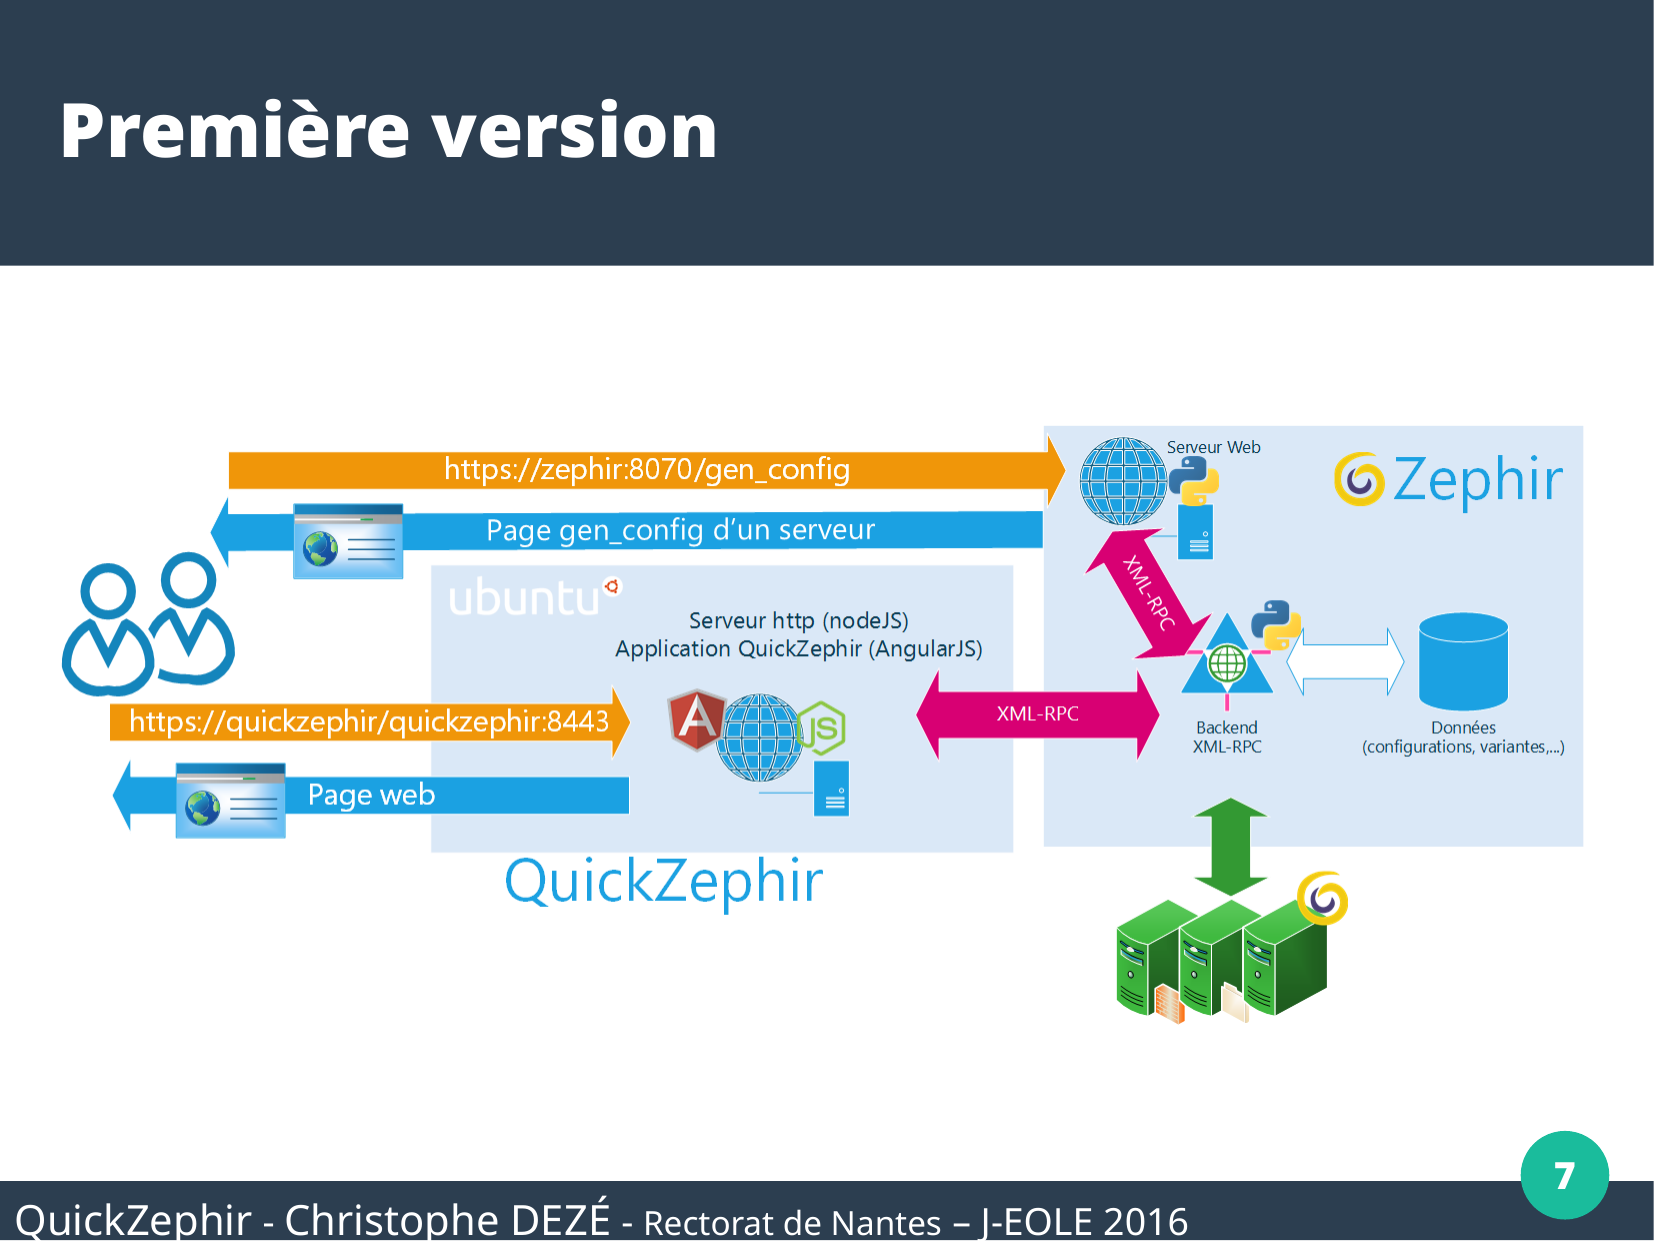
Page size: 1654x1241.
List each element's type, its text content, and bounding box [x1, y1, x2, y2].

picture [59, 419, 1595, 1057]
title Première version [59, 49, 1595, 207]
